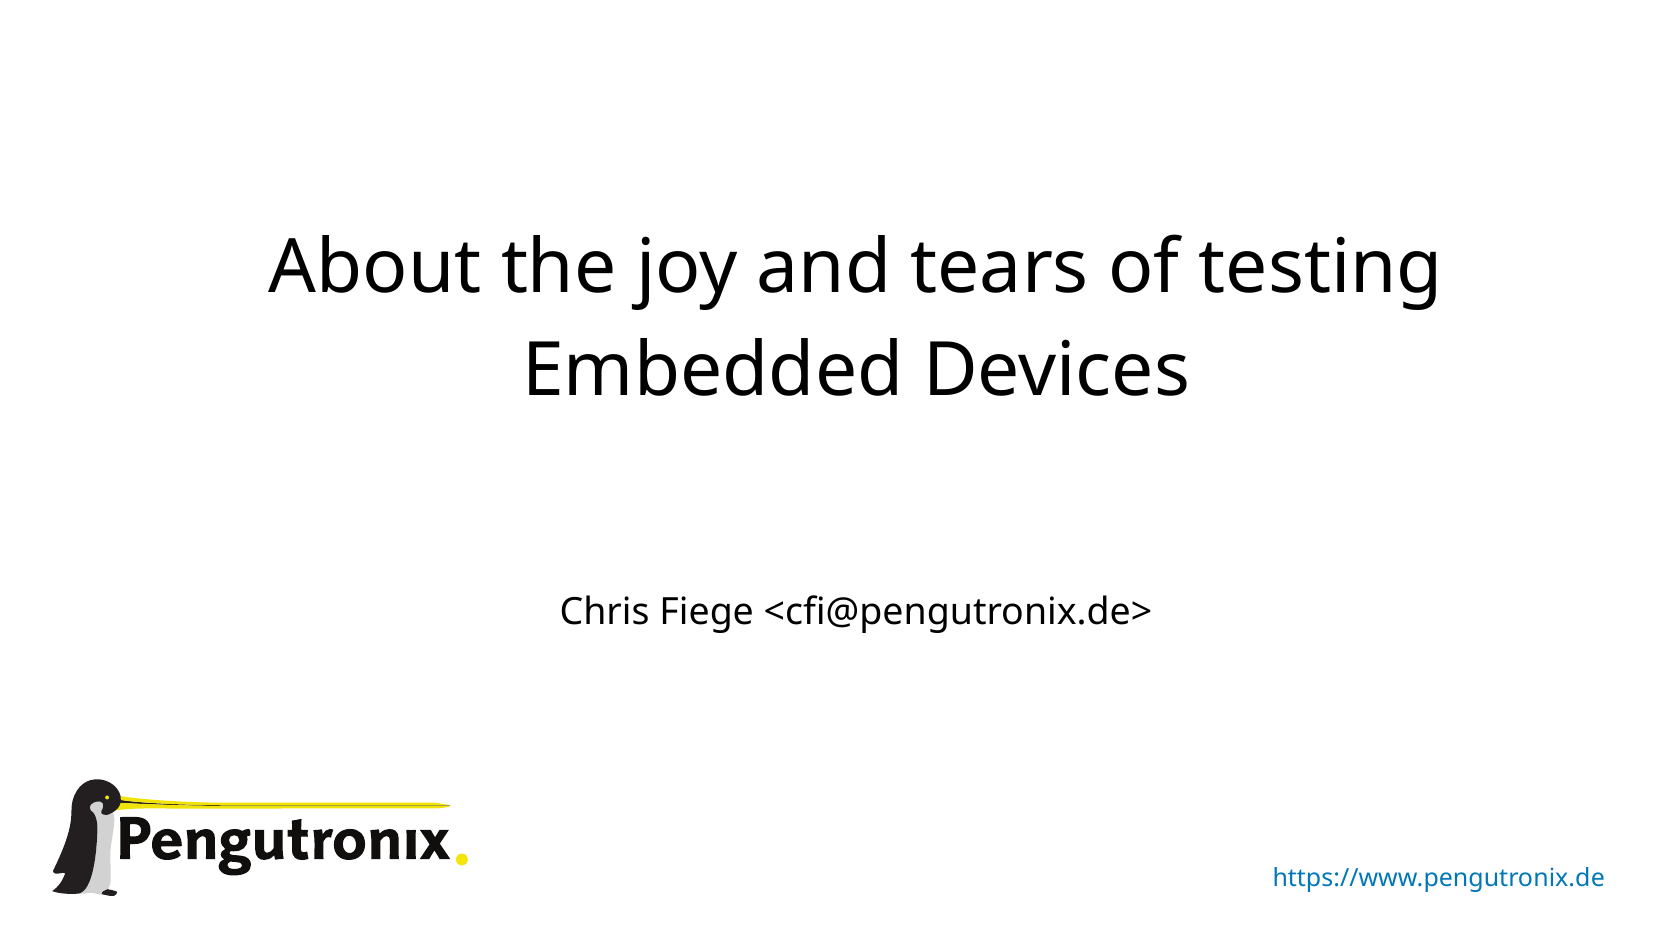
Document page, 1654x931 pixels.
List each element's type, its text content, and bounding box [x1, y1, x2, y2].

title About the joy and tears of testing Embedded Devices [212, 215, 1501, 414]
title Chris Fiege <cfi@pengutronix.de> [212, 482, 1501, 638]
